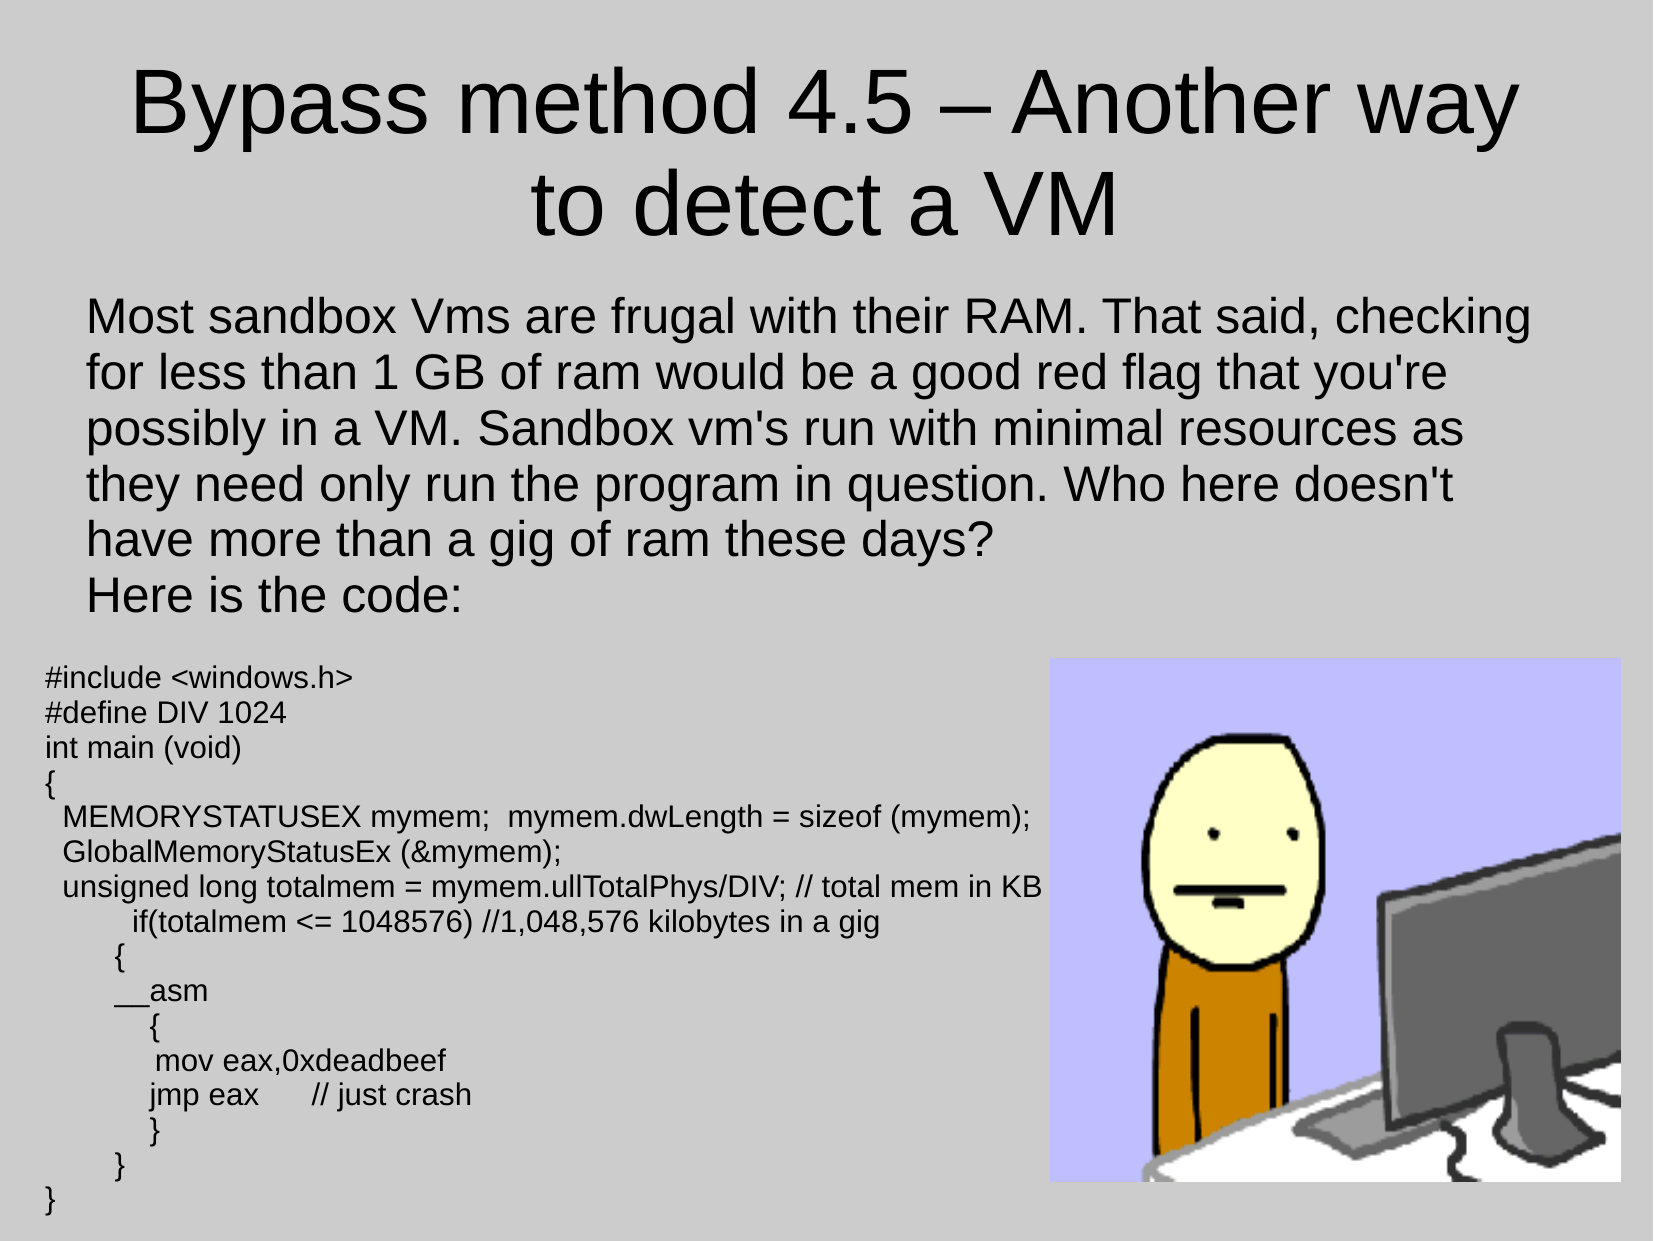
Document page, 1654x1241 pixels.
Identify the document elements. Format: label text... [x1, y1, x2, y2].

picture [1050, 658, 1621, 1182]
title Bypass method 4.5 – Another way to detect a VM [82, 49, 1571, 257]
title #include <windows.h> #define DIV 1024 int main (void) { MEMORYSTATUSEX mymem; mymem.dwLength = sizeof (mymem); GlobalMemoryStatusEx (&mymem); unsigned long totalmem = mymem.ullTotalPhys/DIV; // total mem in KB if(totalmem <= 1048576) //1,048,576 kilobytes in a gig { __asm { mov eax,0xdeadbeef jmp eax // just crash } } } [45, 660, 1533, 1241]
title Most sandbox Vms are frugal with their RAM. That said, checking for less than 1 GB of ram would be a good red flag that you're possibly in a VM. Sandbox vm's run with minimal resources as they need only run the program in question. Who here doesn't have more than a gig of ram these days? Here is the code: [85, 288, 1574, 624]
